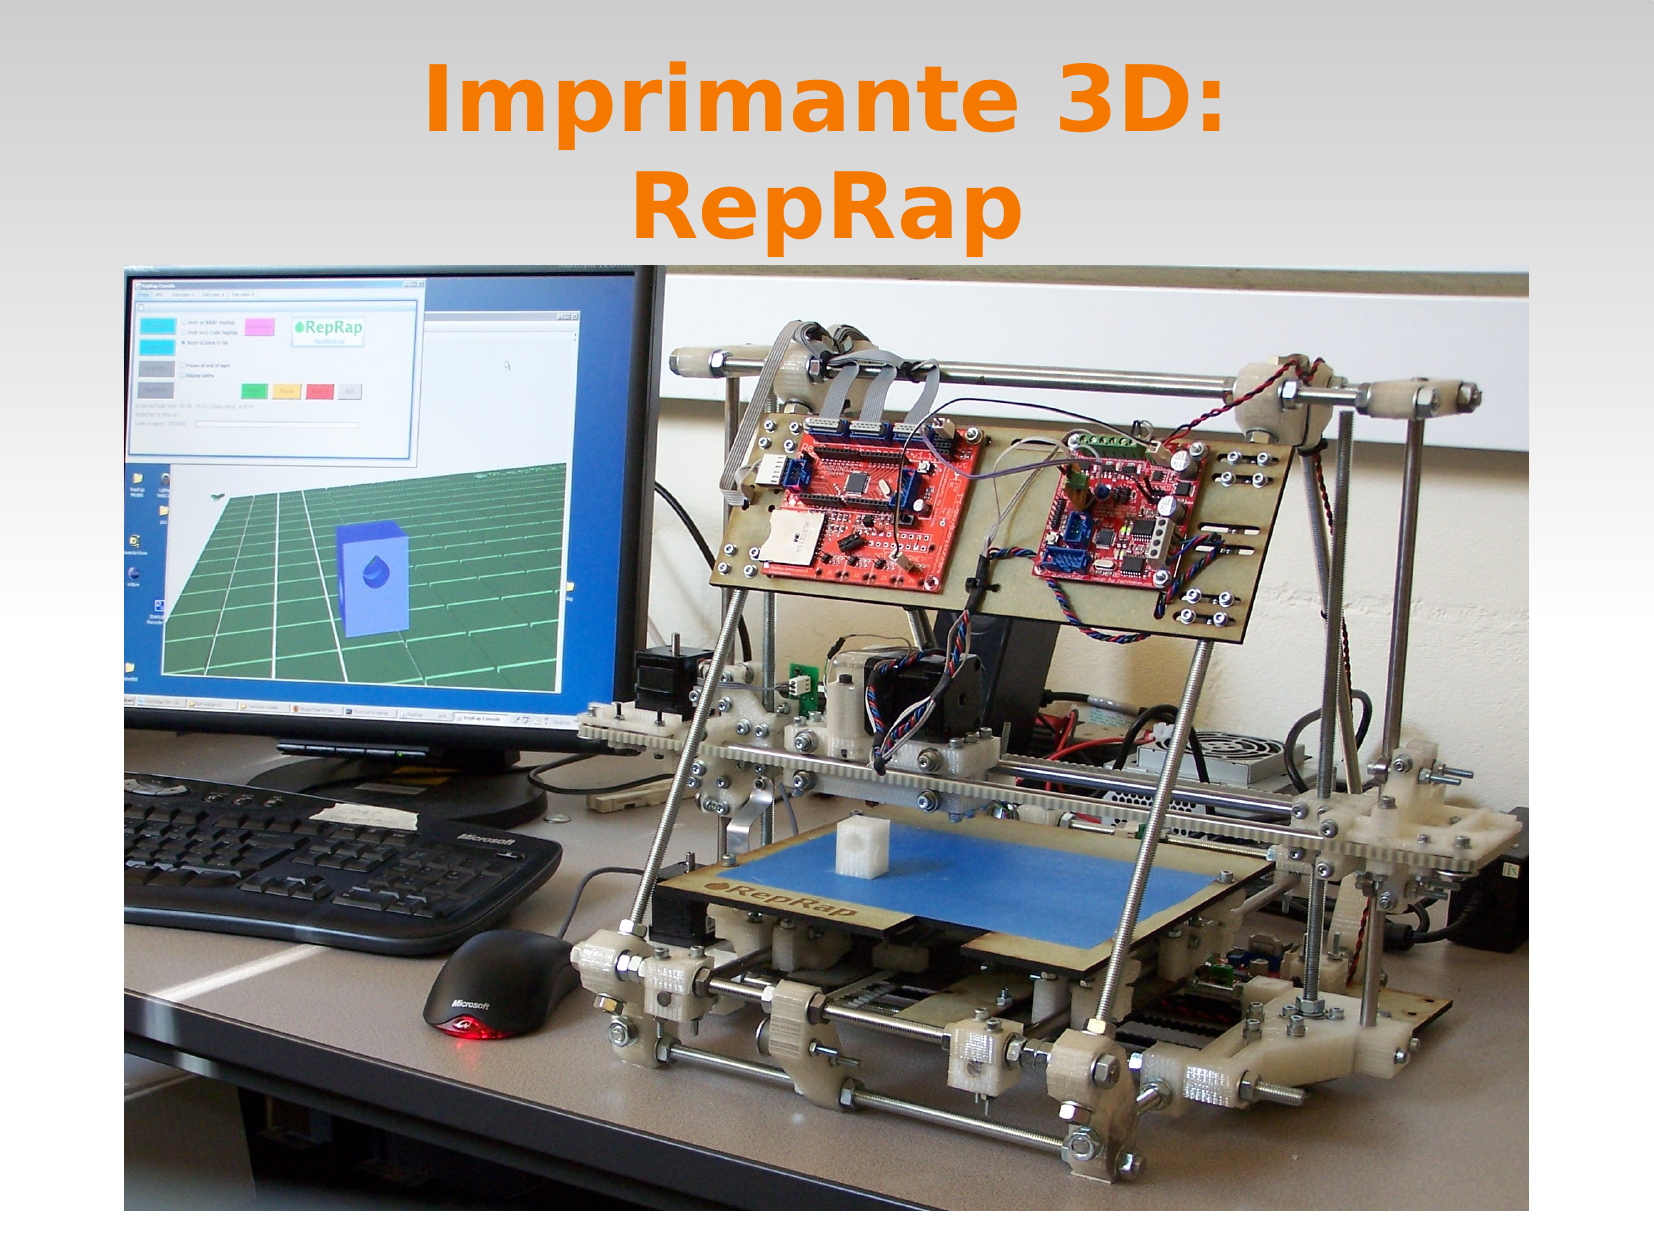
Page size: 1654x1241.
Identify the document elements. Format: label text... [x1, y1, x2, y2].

title Imprimante 3D: RepRap [82, 45, 1571, 261]
picture [124, 265, 1529, 1211]
